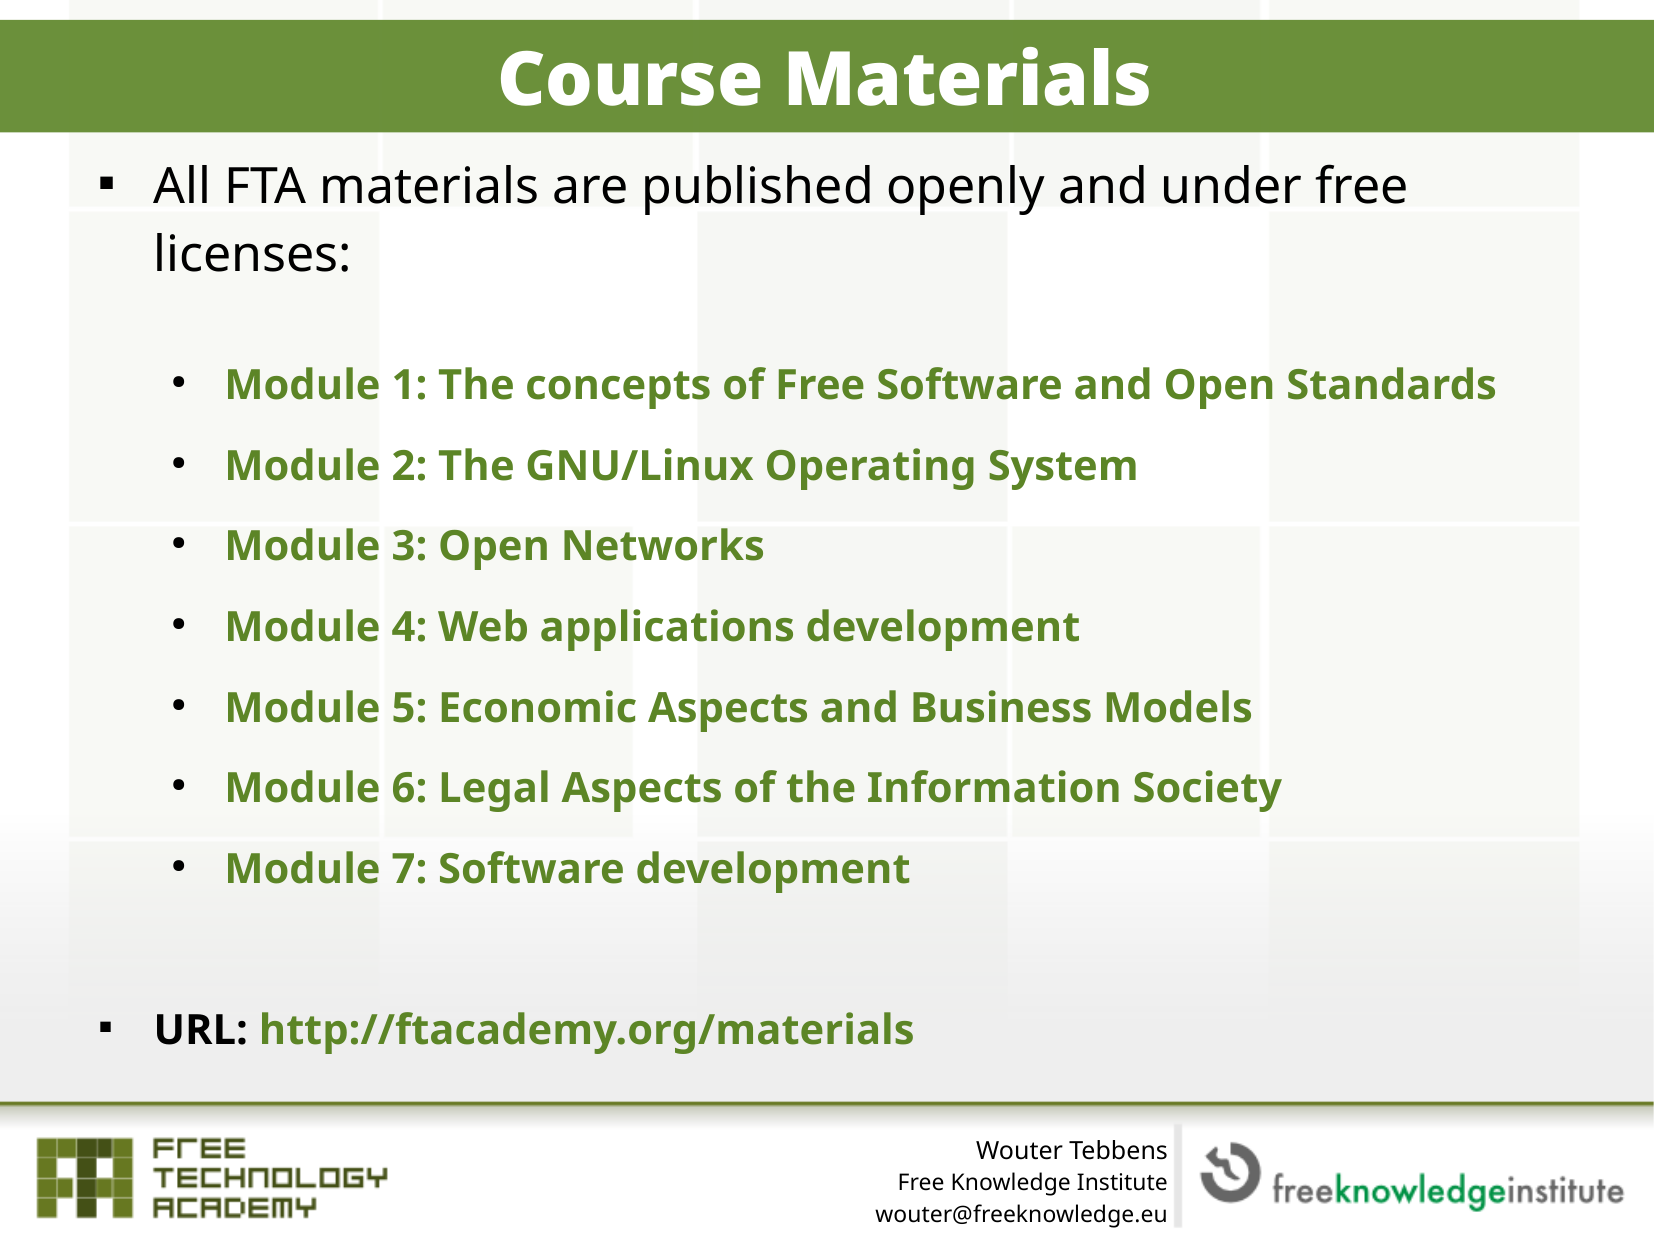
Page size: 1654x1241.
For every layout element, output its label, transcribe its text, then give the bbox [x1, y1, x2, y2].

title Course Materials [37, 32, 1613, 120]
picture [0, 133, 1654, 1241]
list All FTA materials are published openly and under free licenses: Module 1: The concepts of Free Software and Open Standards Module 2: The GNU/Linux Operating System Module 3: Open Networks Module 4: Web applications development Module 5: Economic Aspects and Business Models Module 6: Legal Aspects of the Information Society Module 7: Software development URL: http://ftacademy.org/materials [82, 150, 1571, 1073]
picture [0, 0, 1654, 19]
